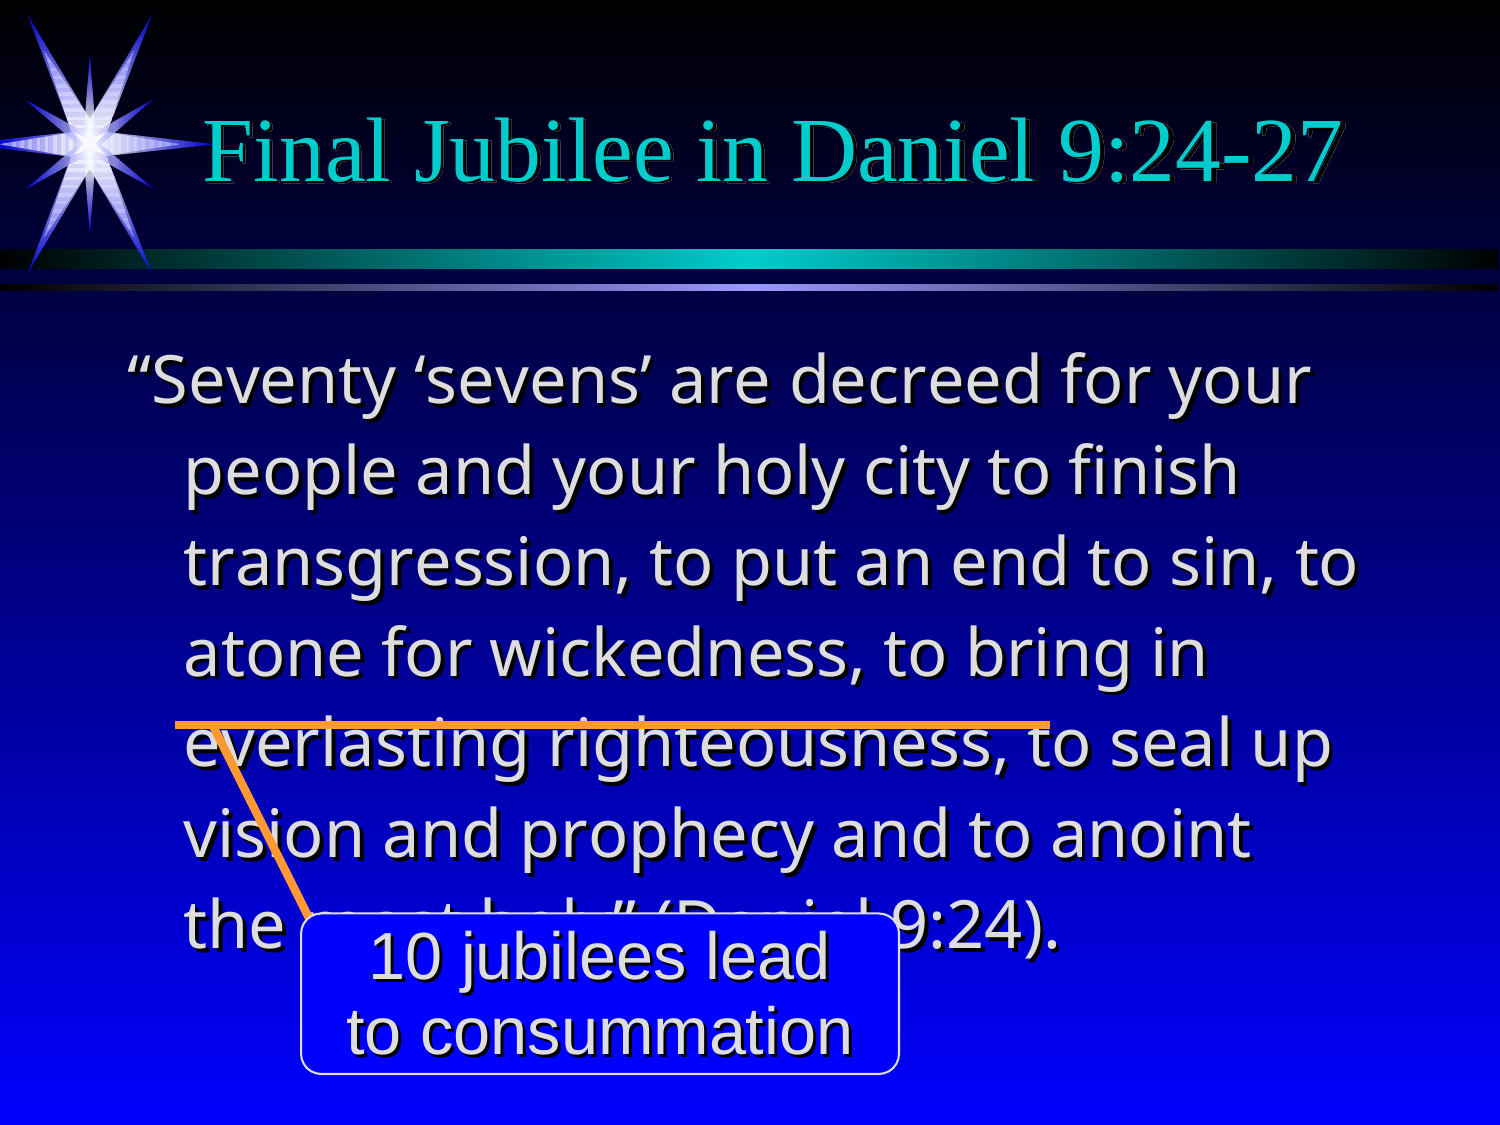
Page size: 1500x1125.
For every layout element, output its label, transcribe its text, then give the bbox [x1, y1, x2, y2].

text_box 3 [135, 246, 144, 251]
text_box 3 [35, 37, 44, 42]
text_box new [131, 239, 141, 245]
text_box 3 [135, 37, 144, 42]
text_box 10 jubilees lead to consummation [301, 913, 899, 1074]
text_box 3 [36, 246, 44, 251]
title Final Jubilee in Daniel 9:24-27 [187, 56, 1463, 244]
text_box new [131, 43, 142, 49]
list “Seventy ‘sevens’ are decreed for your people and your holy city to finish transgression, to put an end to sin, to atone for wickedness, to bring in everlasting righteousness, to seal up vision and prophecy and to anoint the most holy” (Daniel 9:24). [112, 324, 1388, 1001]
text_box new [38, 239, 49, 245]
text_box new [38, 43, 48, 49]
